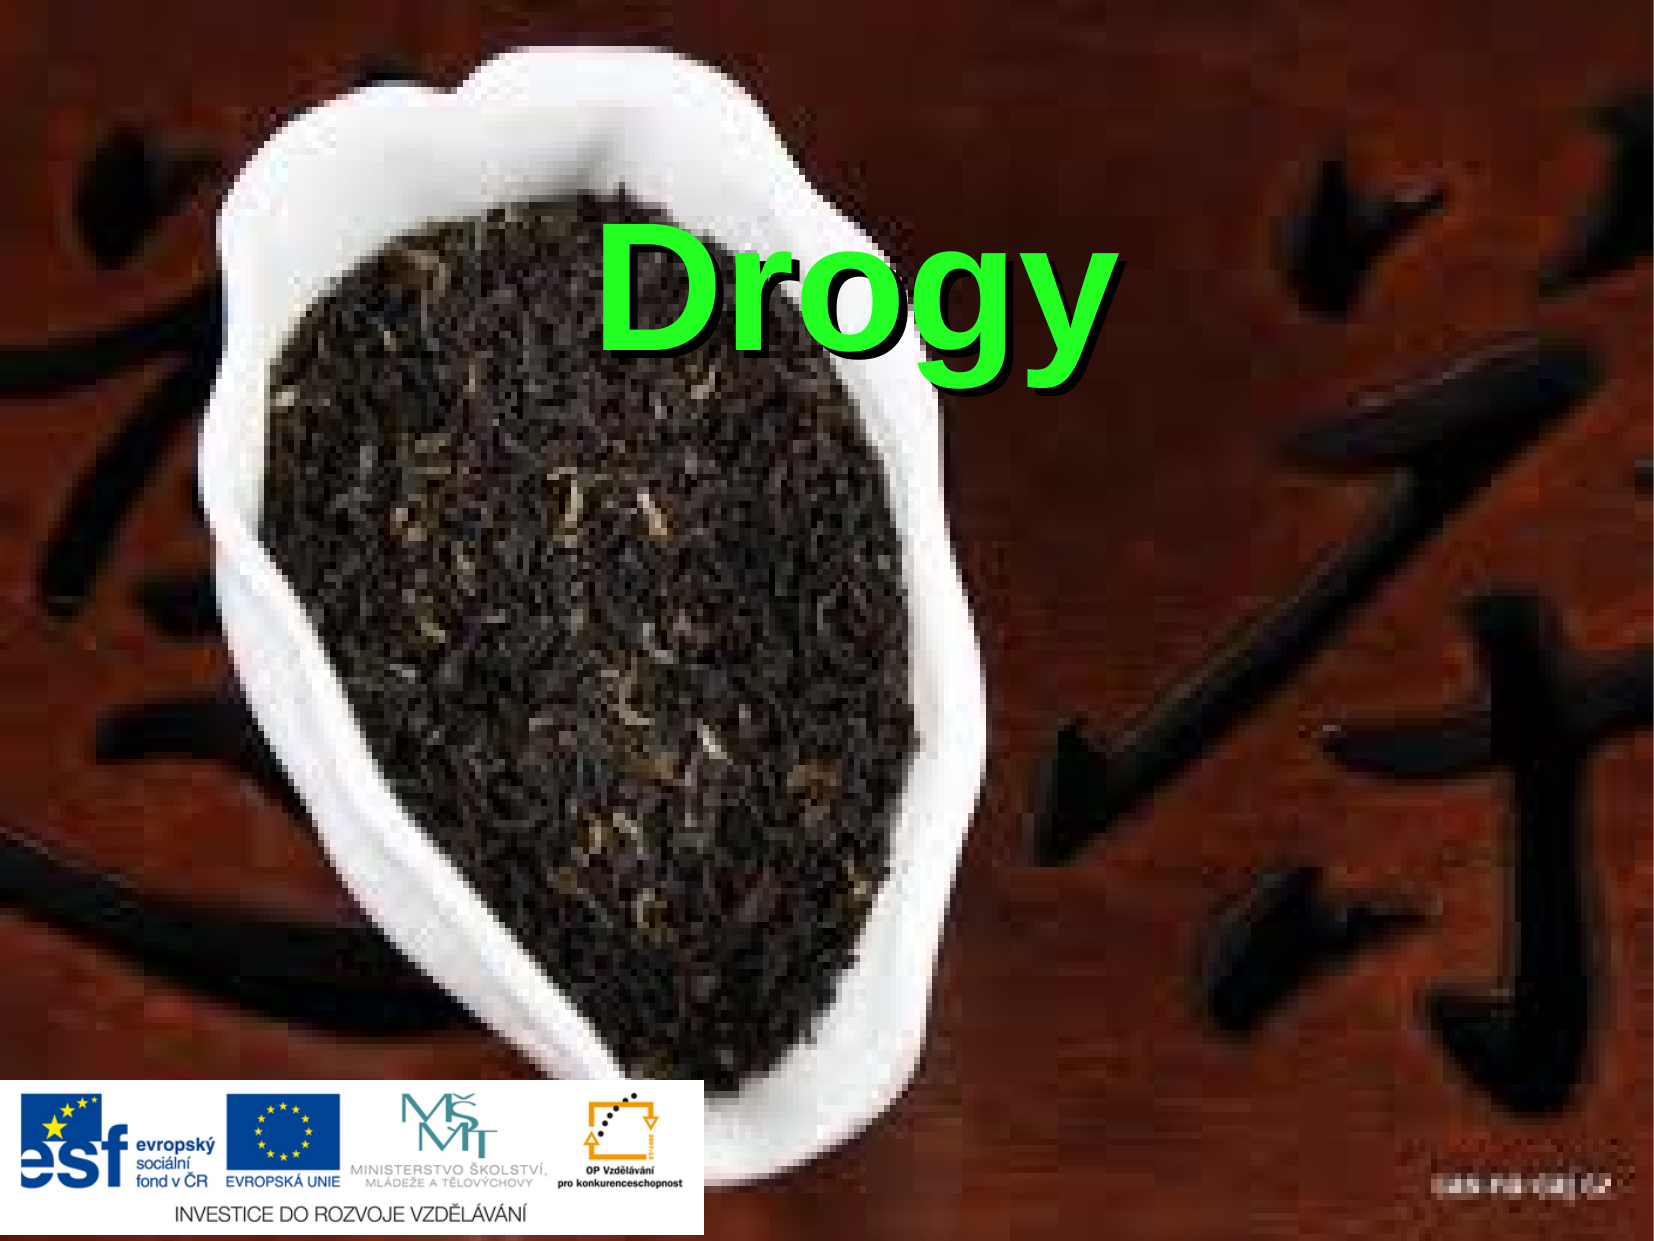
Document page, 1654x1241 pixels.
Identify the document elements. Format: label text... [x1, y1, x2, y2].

text_box Drogy [561, 177, 1152, 397]
picture [0, 1080, 704, 1235]
